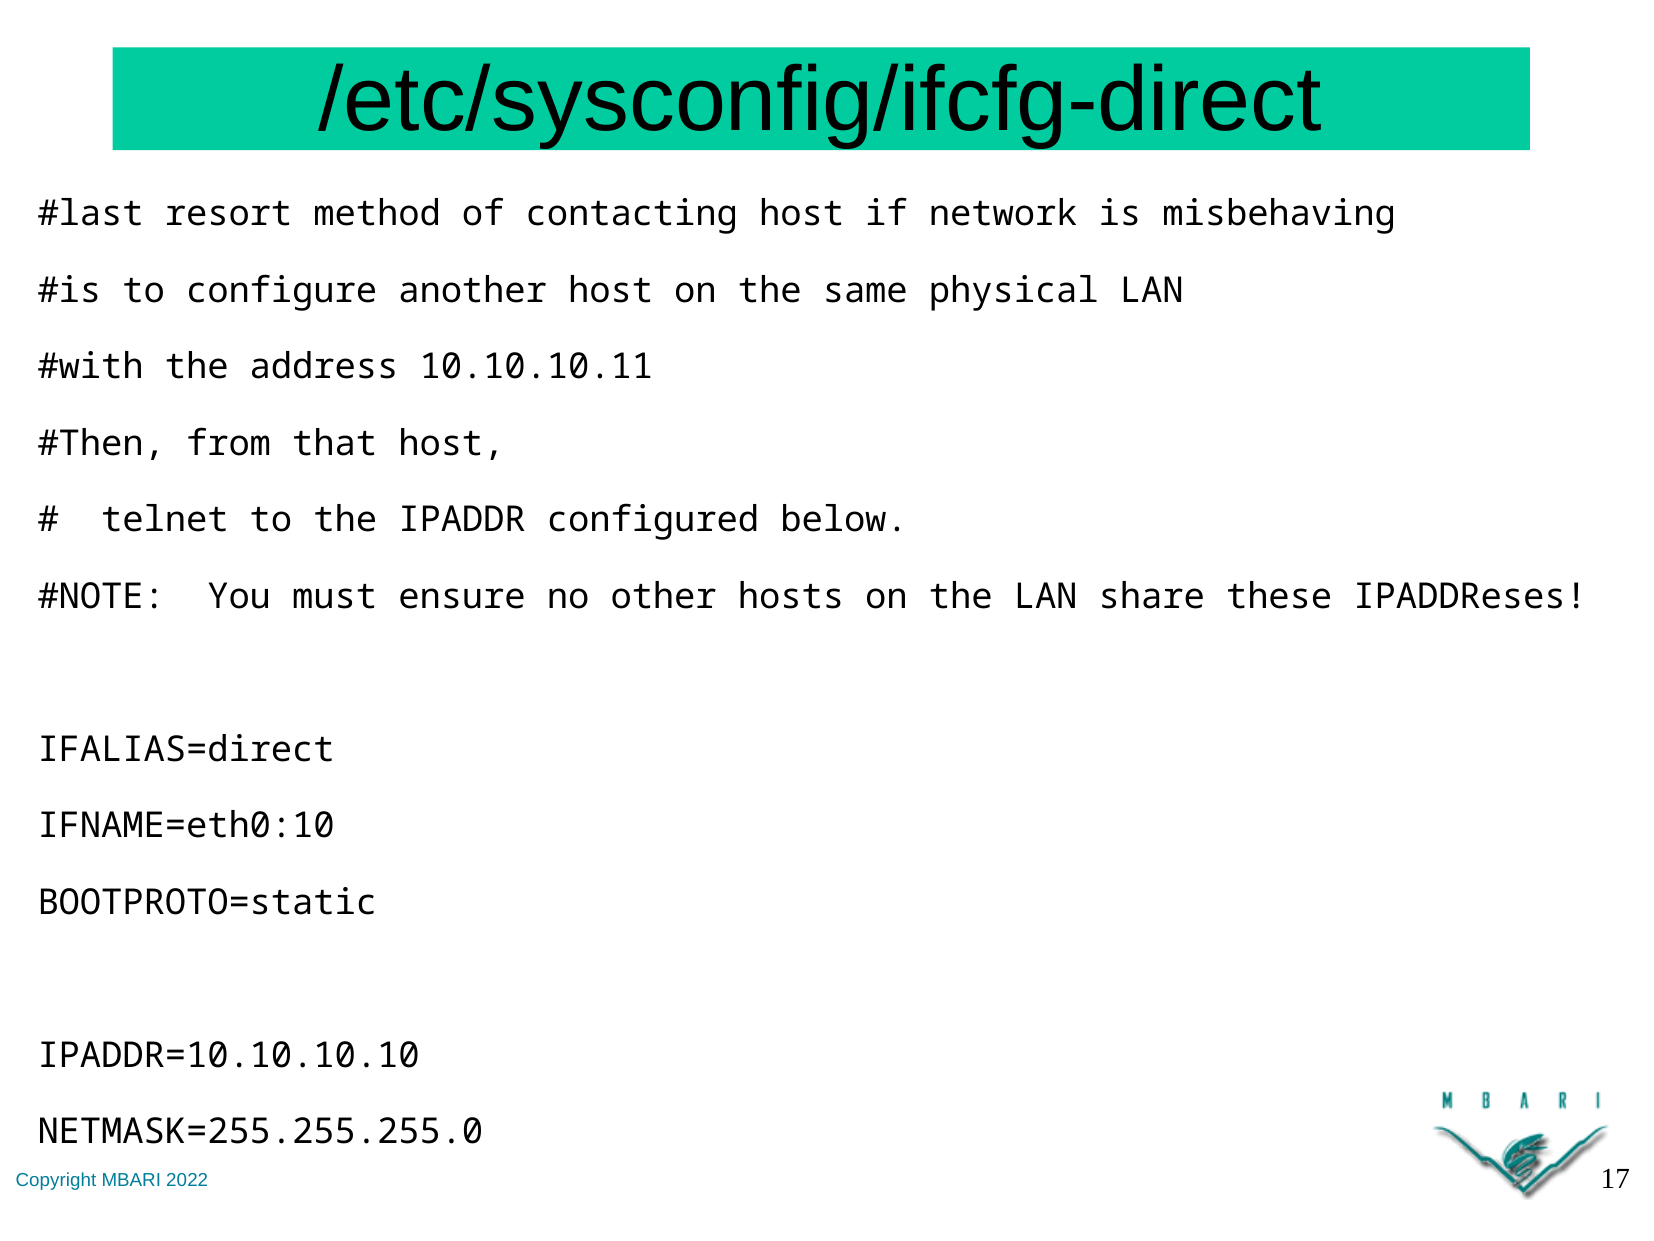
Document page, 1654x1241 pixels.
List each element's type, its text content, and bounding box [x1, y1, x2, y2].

list #last resort method of contacting host if network is misbehaving #is to configure another host on the same physical LAN #with the address 10.10.10.11 #Then, from that host, # telnet to the IPADDR configured below. #NOTE: You must ensure no other hosts on the LAN share these IPADDReses! IFALIAS=direct IFNAME=eth0:10 BOOTPROTO=static IPADDR=10.10.10.10 NETMASK=255.255.255.0 [37, 187, 1613, 1163]
title /etc/sysconfig/ifcfg-direct [112, 47, 1530, 151]
picture [1426, 1163, 1613, 1200]
